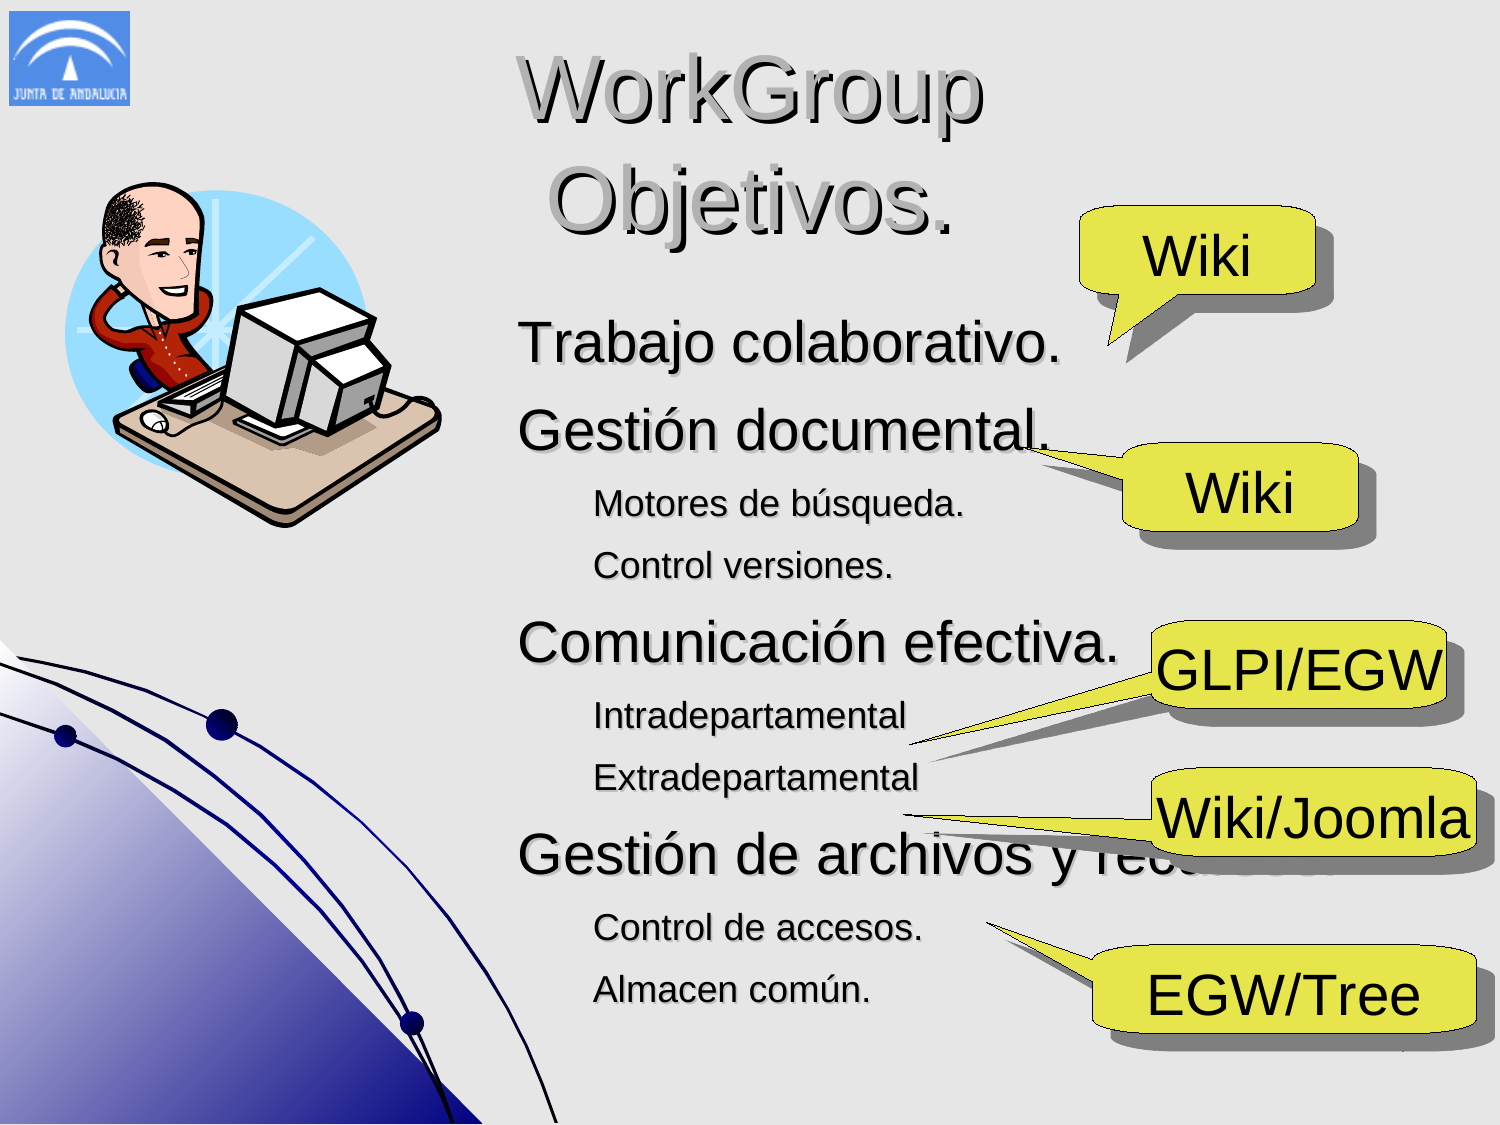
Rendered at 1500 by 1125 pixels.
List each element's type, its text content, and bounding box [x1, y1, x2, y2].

text_box EGW/Tree [986, 922, 1477, 1034]
text_box Wiki [1079, 205, 1316, 346]
picture [65, 178, 443, 532]
text_box Wiki/Joomla [903, 767, 1477, 857]
text_box Wiki [1023, 442, 1359, 532]
title WorkGroup Objetivos. [75, 16, 1425, 262]
list Trabajo colaborativo. Gestión documental. Motores de búsqueda. Control versiones. Comunicación efectiva. Intradepartamental Extradepartamental Gestión de archivos y recursos. Control de accesos. Almacen común. [442, 301, 1477, 1002]
picture [9, 11, 130, 106]
text_box GLPI/EGW [909, 620, 1447, 745]
